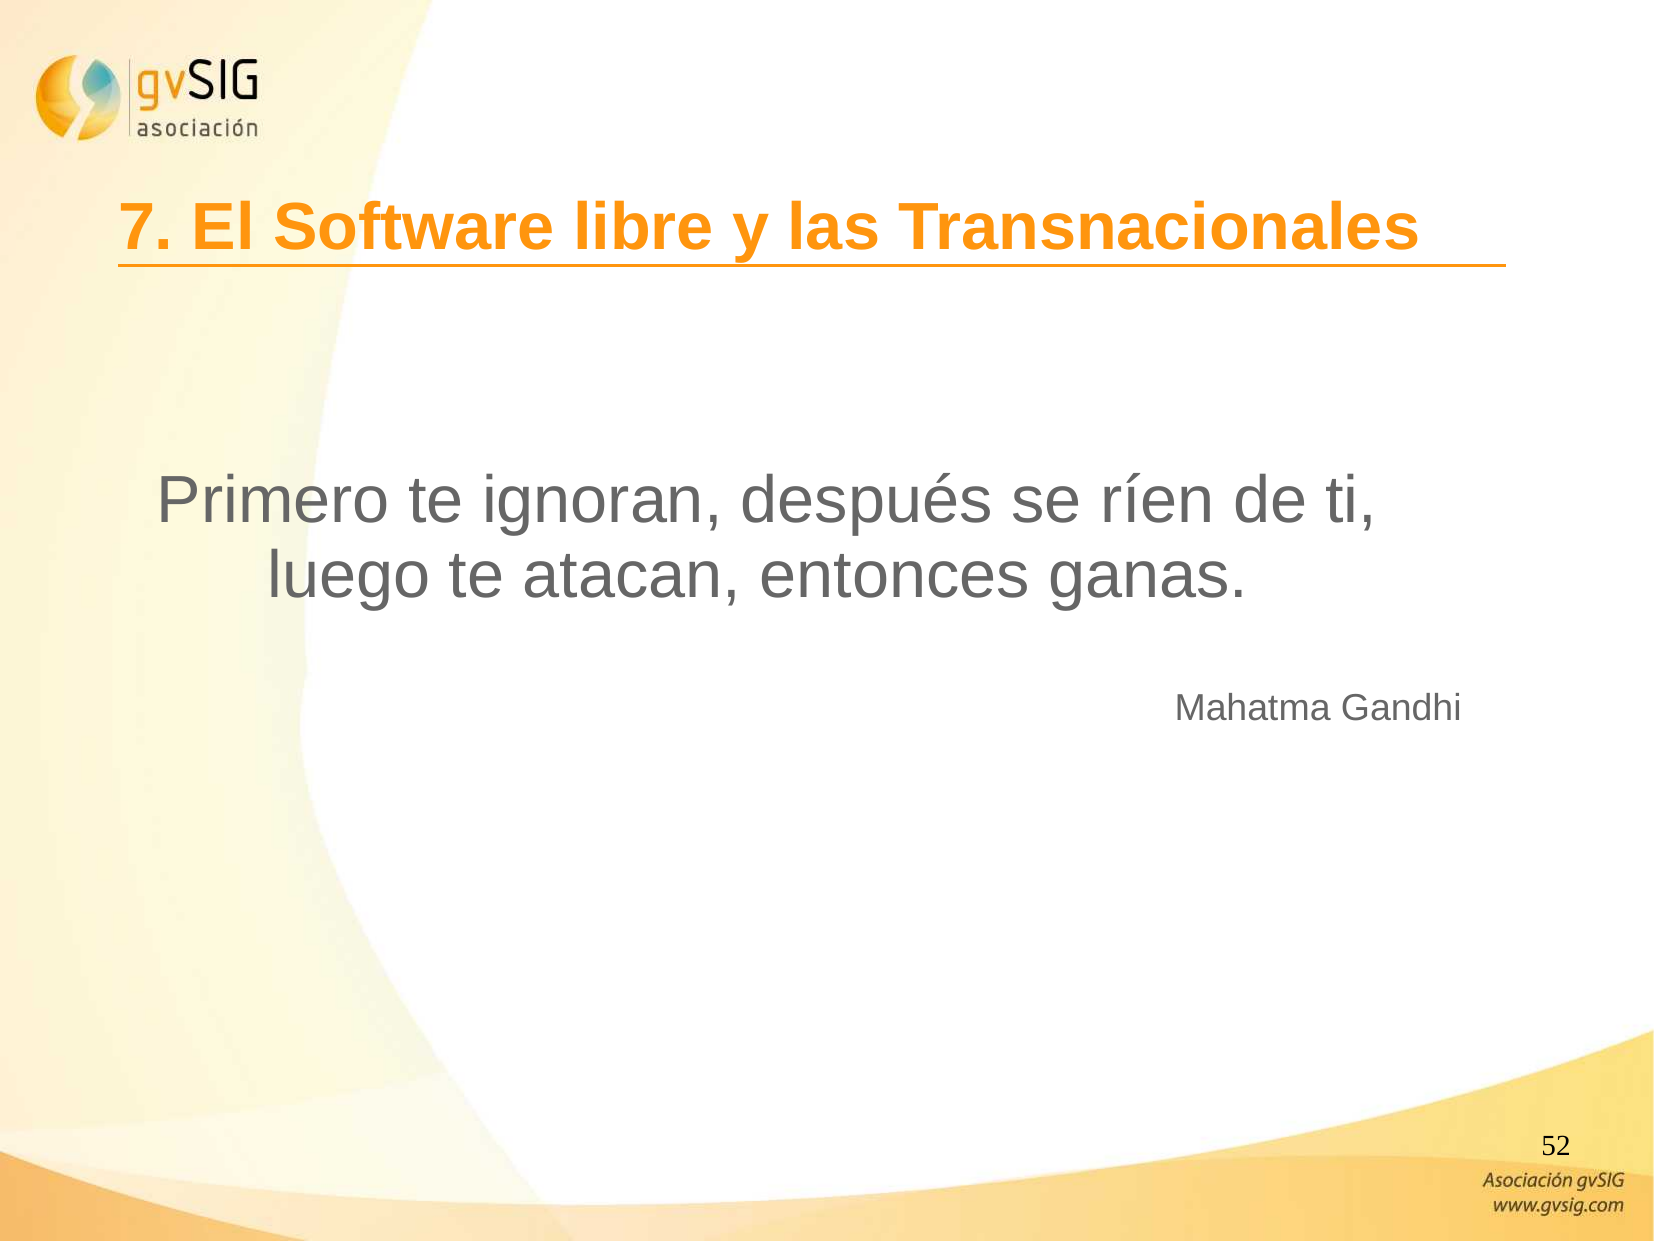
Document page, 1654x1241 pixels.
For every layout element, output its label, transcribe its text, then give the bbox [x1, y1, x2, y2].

picture [0, 0, 1654, 1241]
text_box Primero te ignoran, después se ríen de ti, luego te atacan, entonces ganas. Mahatma Gandhi [59, 454, 1477, 886]
title 7. El Software libre y las Transnacionales [118, 177, 1607, 276]
